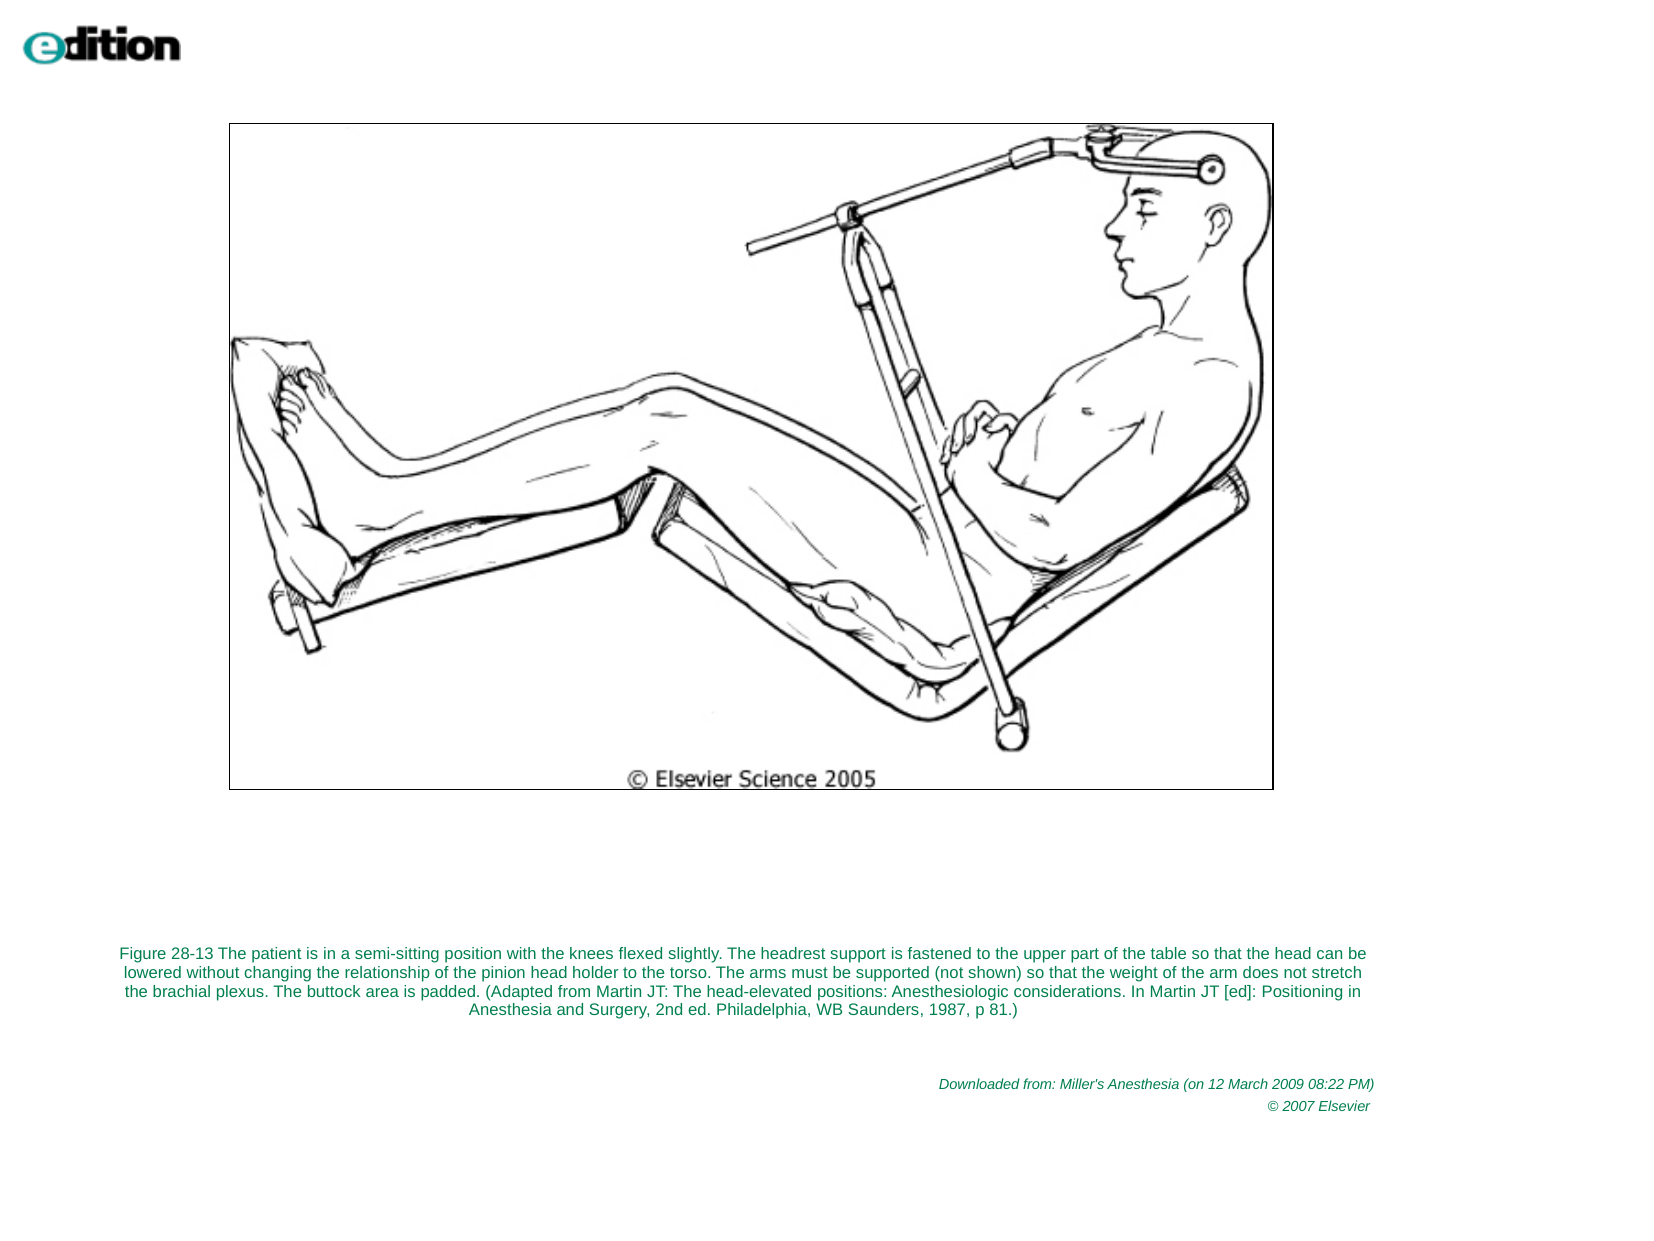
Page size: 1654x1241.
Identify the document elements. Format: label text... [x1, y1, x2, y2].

picture [230, 124, 1273, 789]
text_box Downloaded from: Miller's Anesthesia (on 12 March 2009 08:22 PM) [657, 1069, 1390, 1101]
text_box Figure 28-13 The patient is in a semi-sitting position with the knees flexed slightly. The headrest support is fastened to the upper part of the table so that the head can be lowered without changing the relationship of the pinion head holder to the torso. The arms must be supported (not shown) so that the weight of the arm does not stretch the brachial plexus. The buttock area is padded. (Adapted from Martin JT: The head-elevated positions: Anesthesiologic considerations. In Martin JT [ed]: Positioning in Anesthesia and Surgery, 2nd ed. Philadelphia, WB Saunders, 1987, p 81.) [100, 936, 1388, 1028]
picture [17, 18, 181, 71]
text_box © 2007 Elsevier [656, 1090, 1389, 1122]
